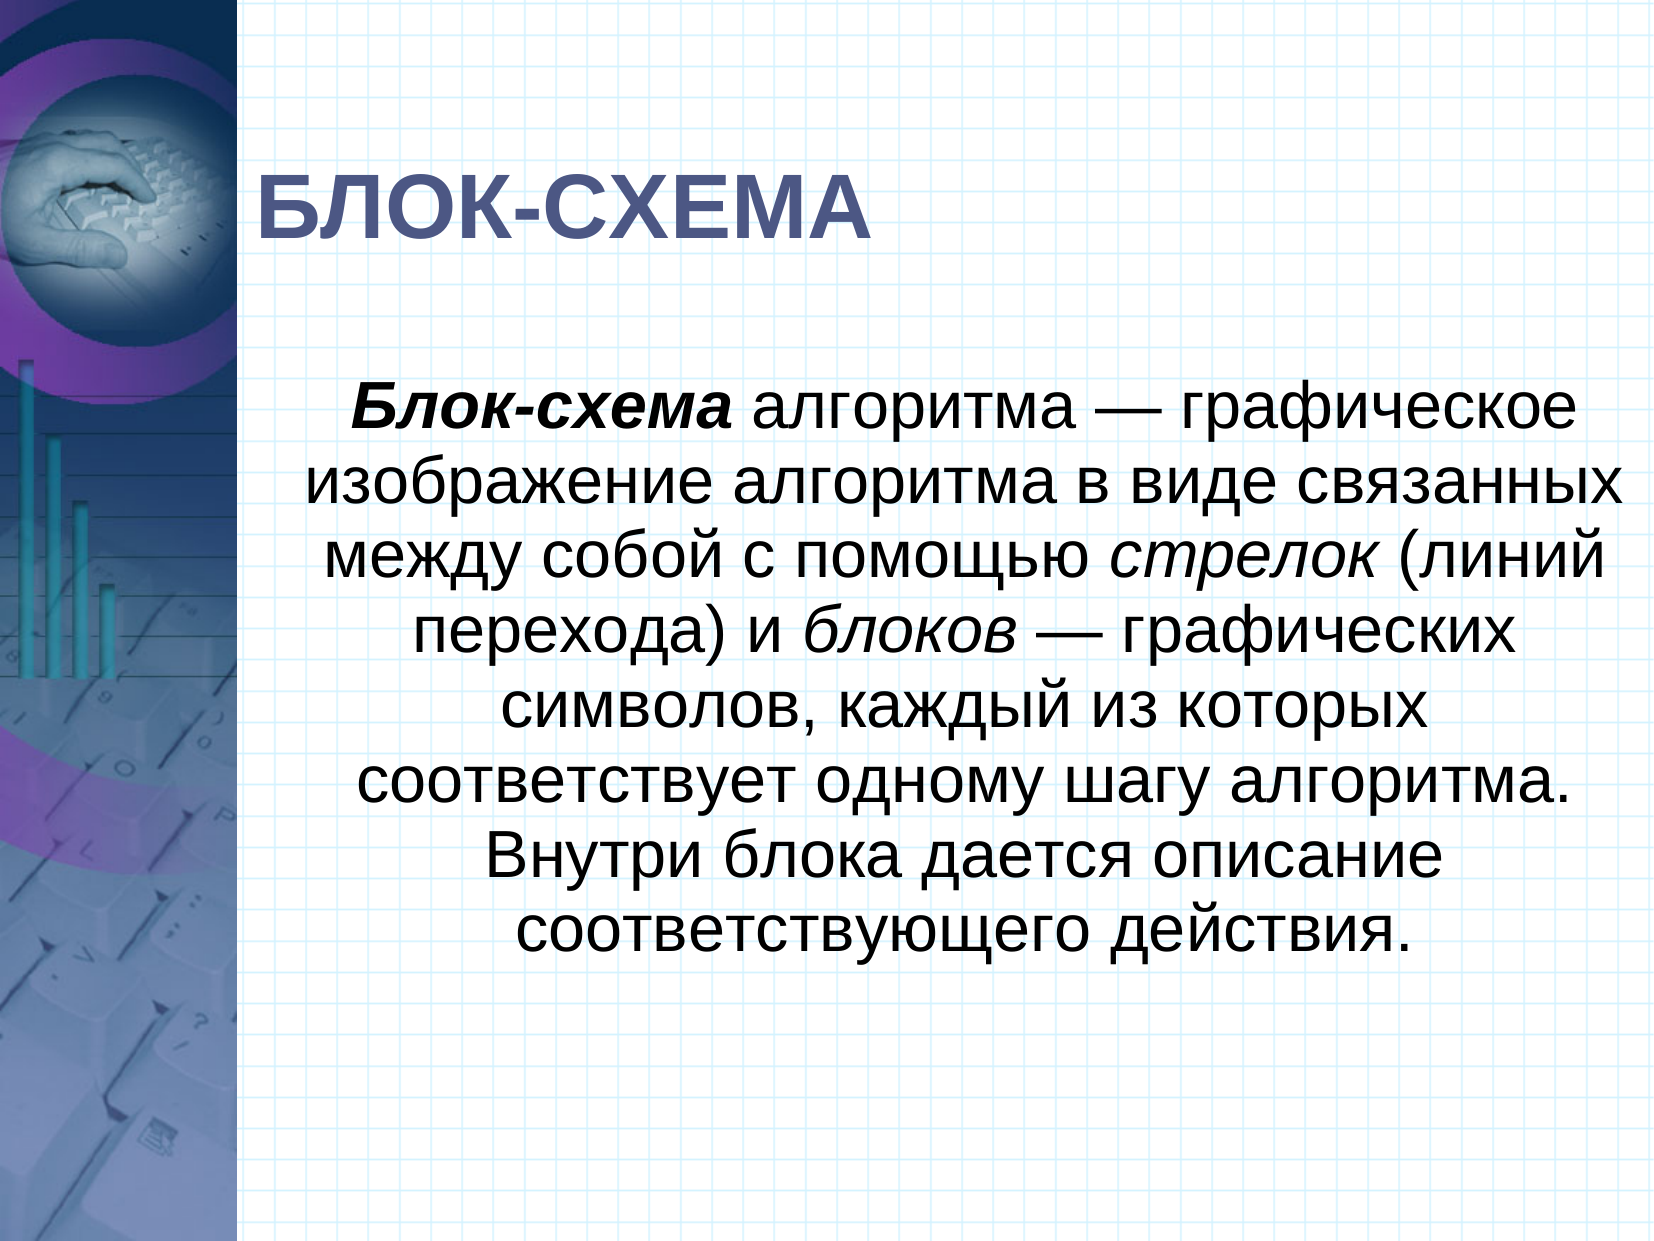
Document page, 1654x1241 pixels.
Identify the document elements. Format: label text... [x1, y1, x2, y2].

picture [0, 0, 1654, 1241]
subtitle Блок-схема алгоритма — графическое изображение алгоритма в виде связанных между собой с помощью стрелок (линий перехода) и блоков — графических символов, каждый из которых соответствует одному шагу алгоритма. Внутри блока дается описание соответствующего действия. [254, 344, 1640, 1065]
title БЛОК-СХЕМА [254, 102, 1640, 310]
